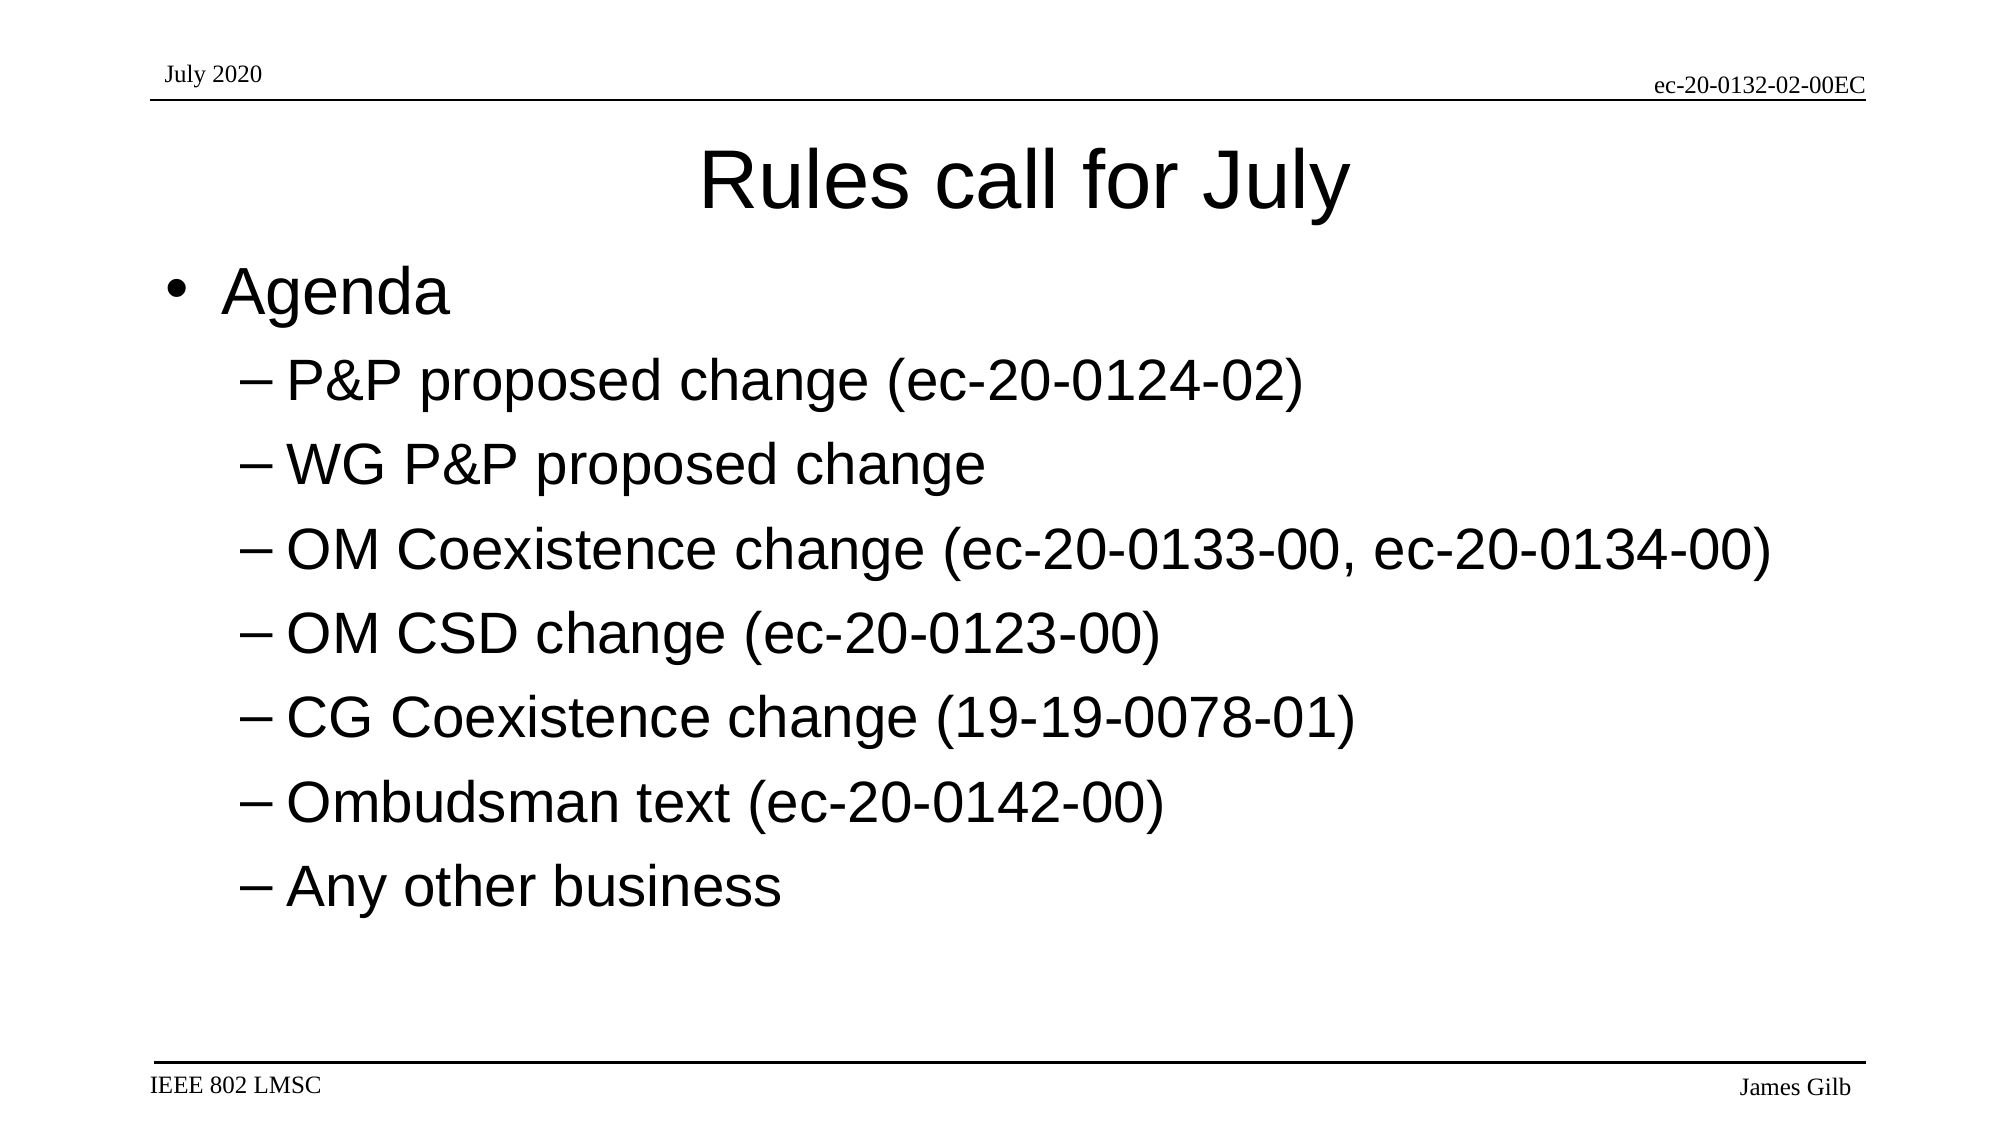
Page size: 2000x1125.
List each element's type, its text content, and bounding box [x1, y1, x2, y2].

list Agenda P&P proposed change (ec-20-0124-02) WG P&P proposed change OM Coexistence change (ec-20-0133-00, ec-20-0134-00) OM CSD change (ec-20-0123-00) CG Coexistence change (19-19-0078-01) Ombudsman text (ec-20-0142-00) Any other business [149, 239, 1900, 1051]
title Rules call for July [149, 112, 1900, 238]
